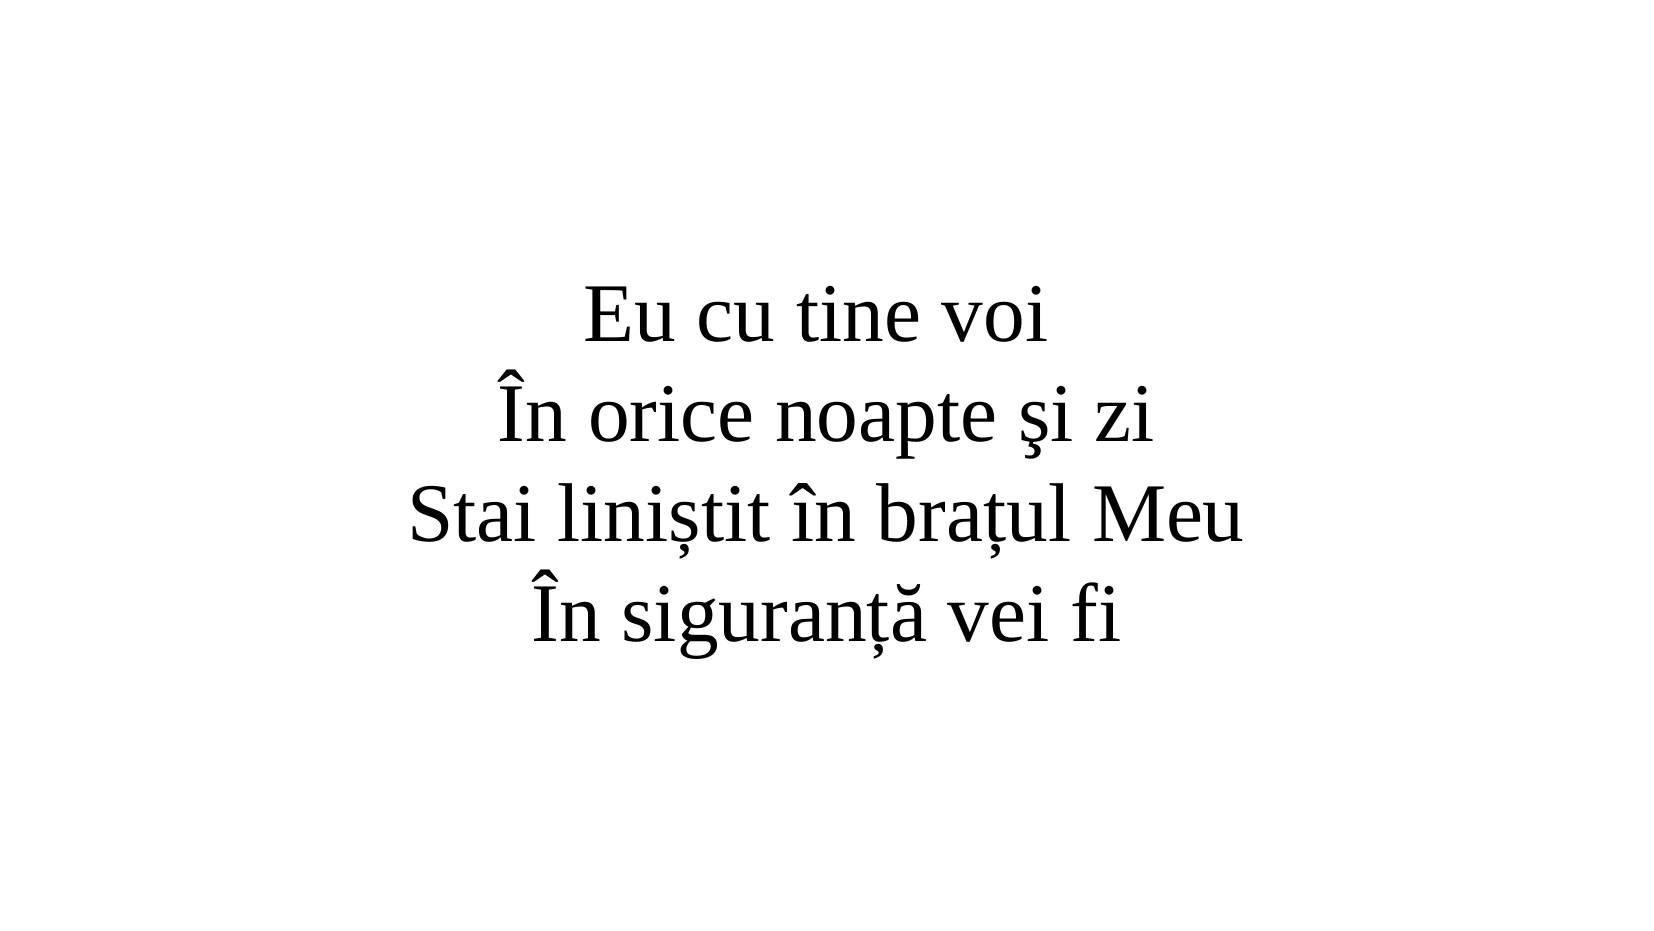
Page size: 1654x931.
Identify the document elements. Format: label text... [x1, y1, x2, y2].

subtitle Eu cu tine voi În orice noapte şi zi Stai liniștit în brațul Meu În siguranță vei fi [0, 250, 1654, 671]
